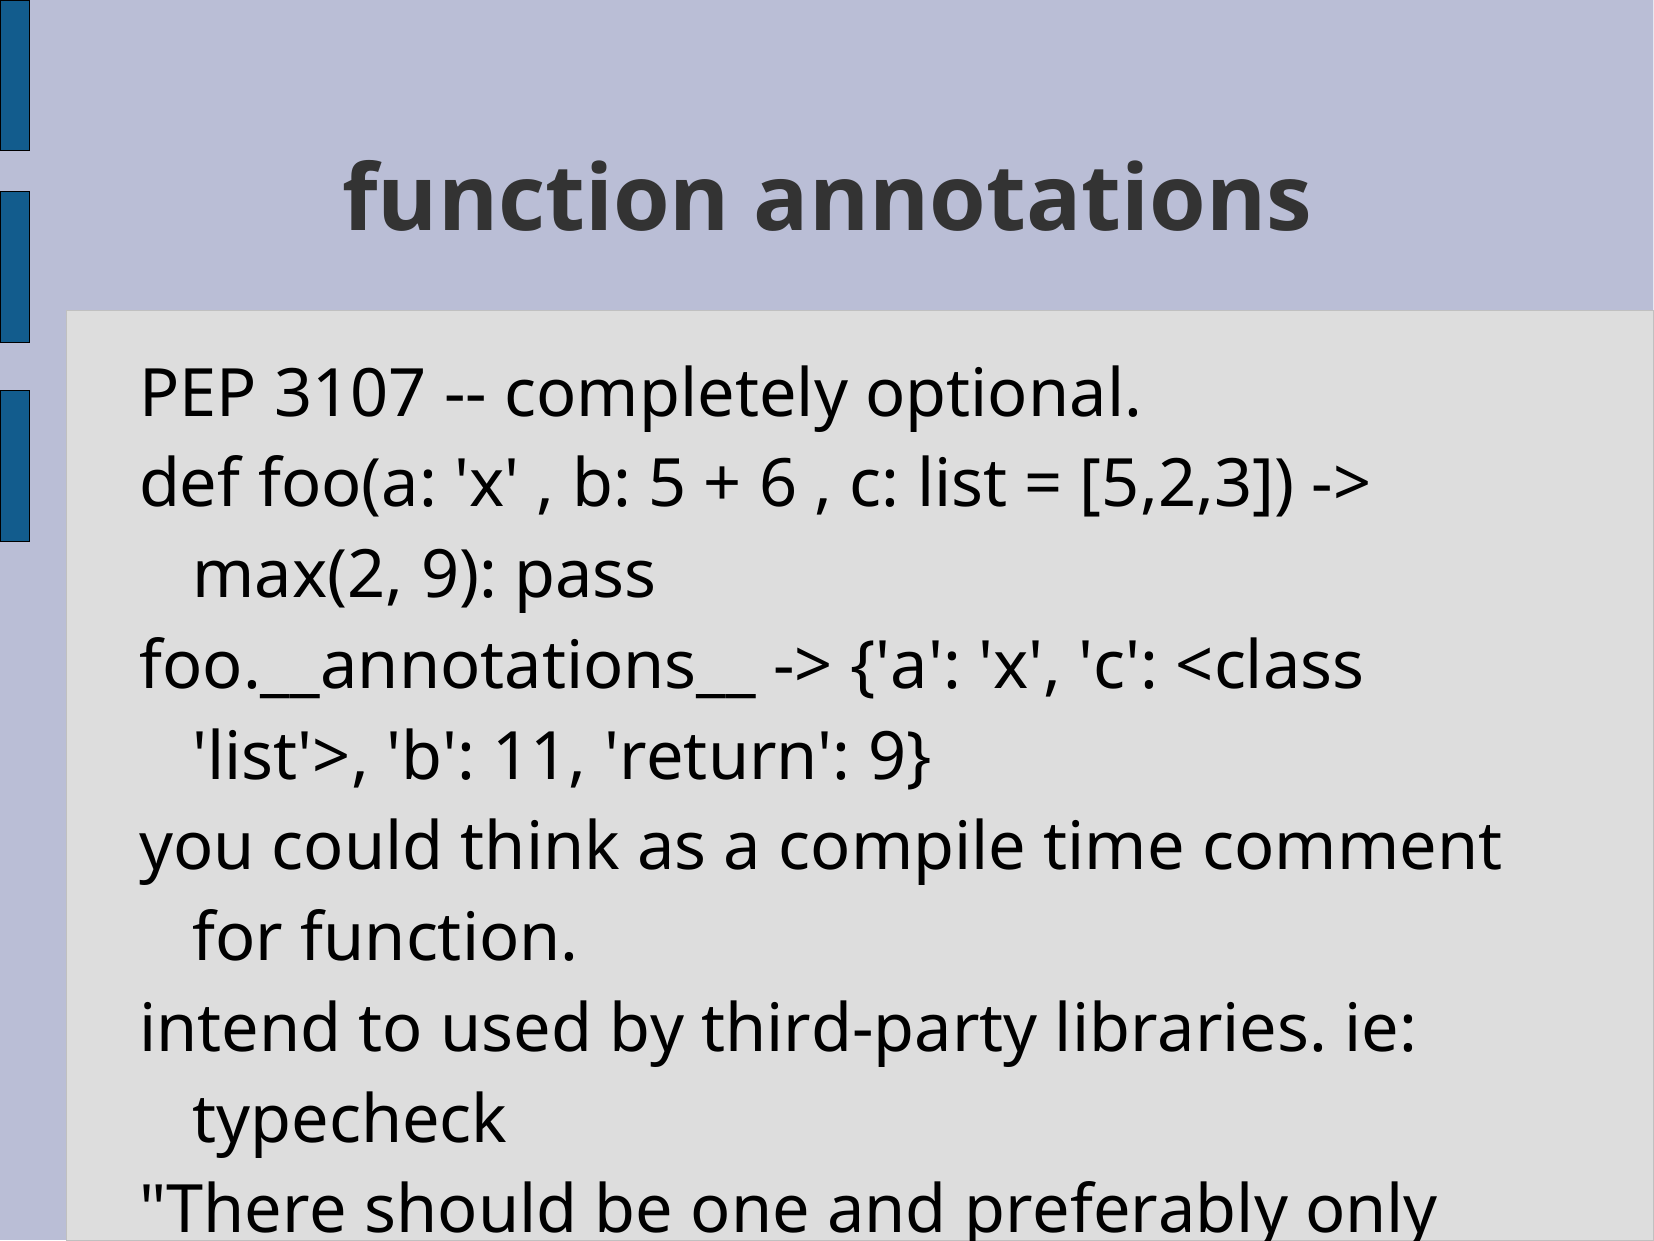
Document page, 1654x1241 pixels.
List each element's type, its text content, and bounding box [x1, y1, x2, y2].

list PEP 3107 -- completely optional. def foo(a: 'x' , b: 5 + 6 , c: list = [5,2,3]) -> max(2, 9): pass foo.__annotations__ -> {'a': 'x', 'c': <class 'list'>, 'b': 11, 'return': 9} you could think as a compile time comment for function. intend to used by third-party libraries. ie: typecheck "There should be one and preferably only one obvious way to do it". [121, 344, 1534, 1226]
title function annotations [121, 98, 1534, 291]
